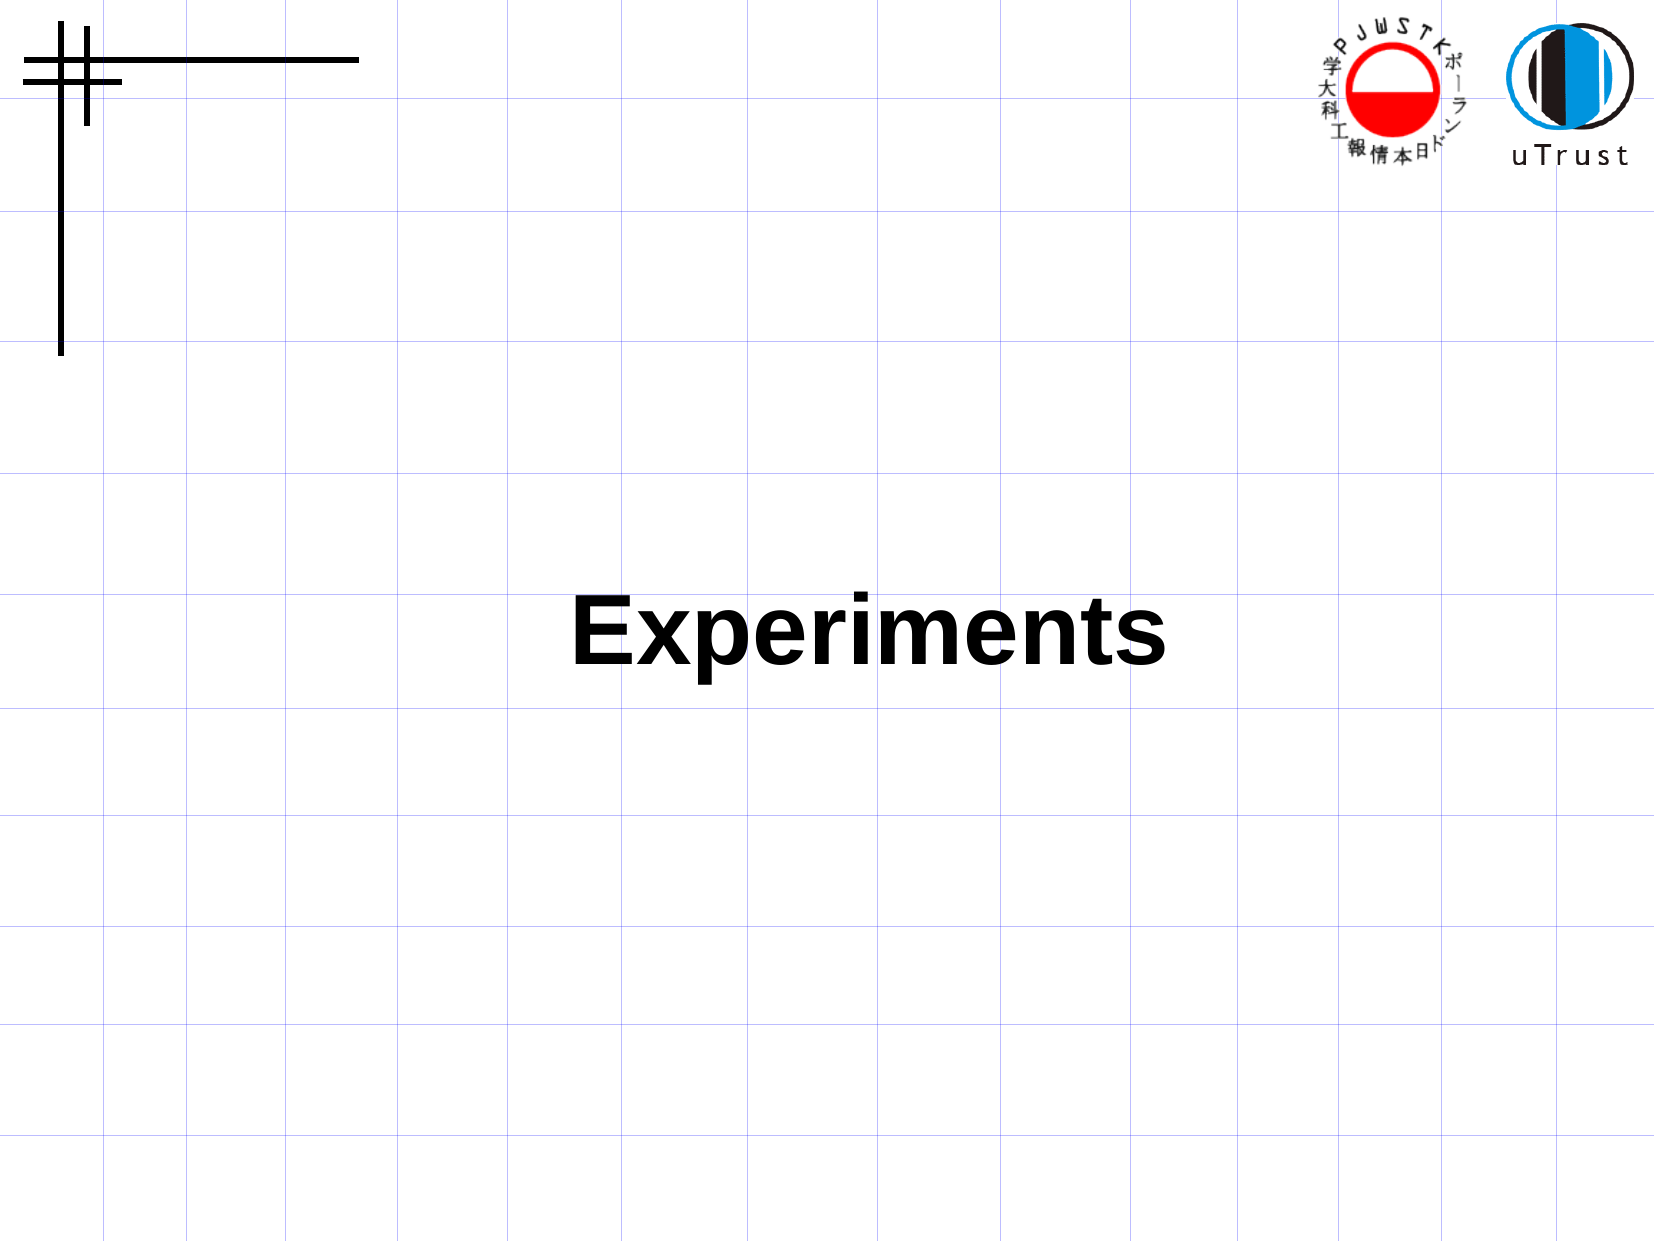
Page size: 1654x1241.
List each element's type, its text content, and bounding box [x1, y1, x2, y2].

picture [1506, 23, 1634, 165]
picture [1512, 30, 1565, 125]
picture [1304, 0, 1479, 178]
text_box Experiments [555, 566, 1323, 951]
